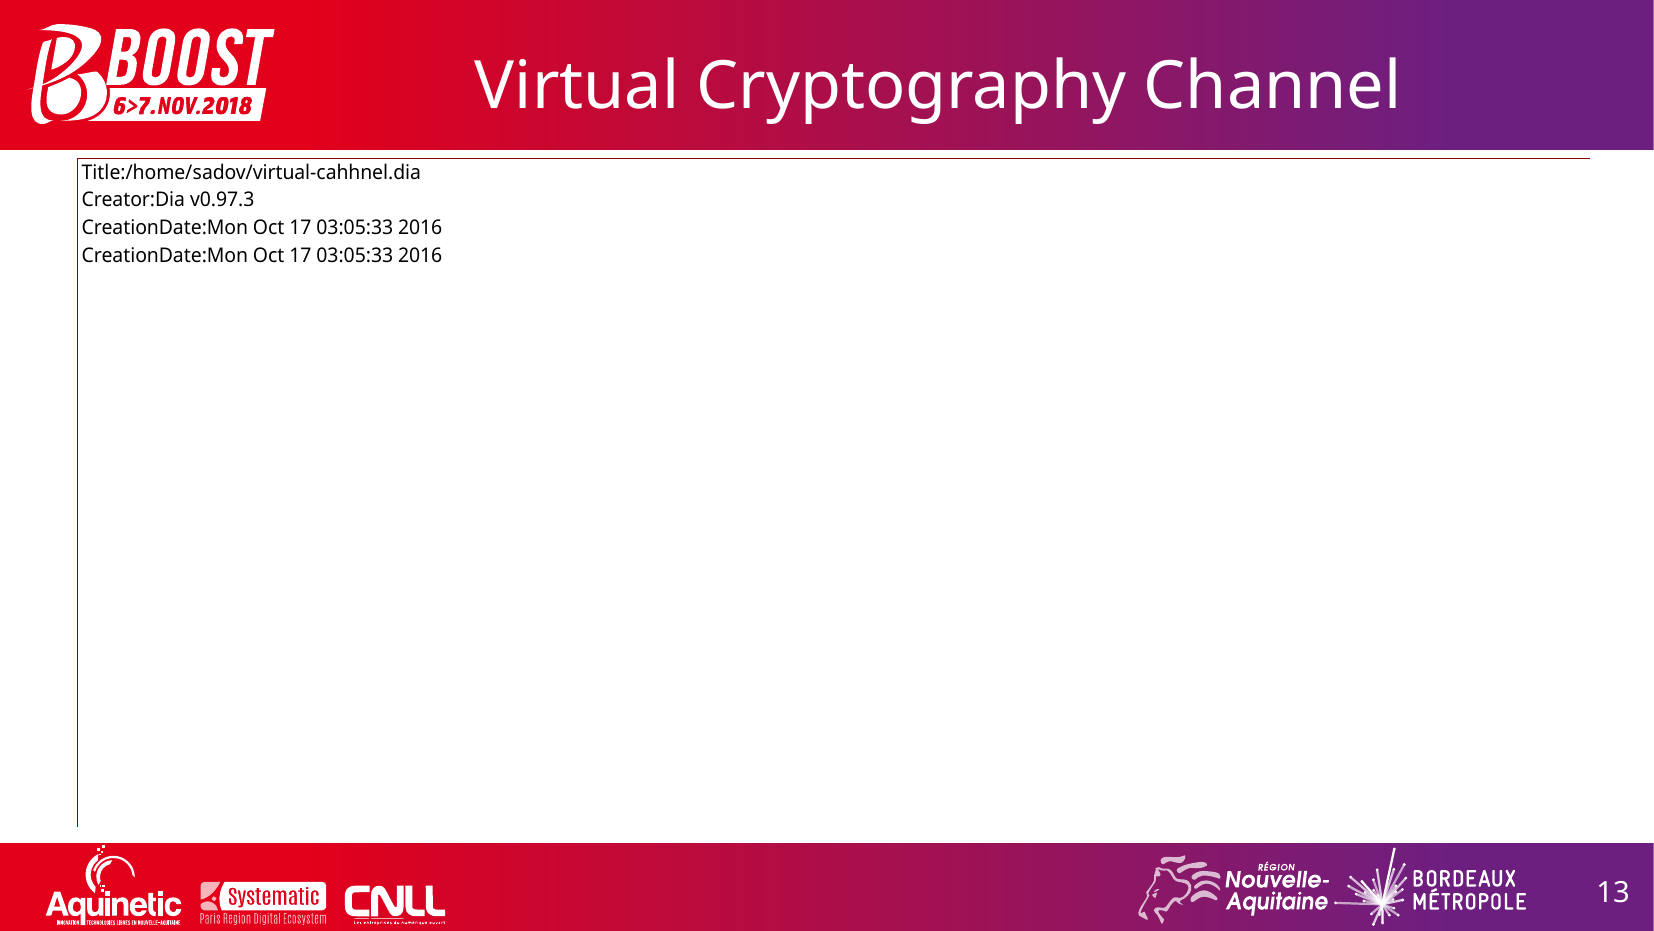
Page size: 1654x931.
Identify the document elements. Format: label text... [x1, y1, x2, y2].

picture [75, 156, 1590, 827]
title Virtual Cryptography Channel [295, 35, 1583, 130]
